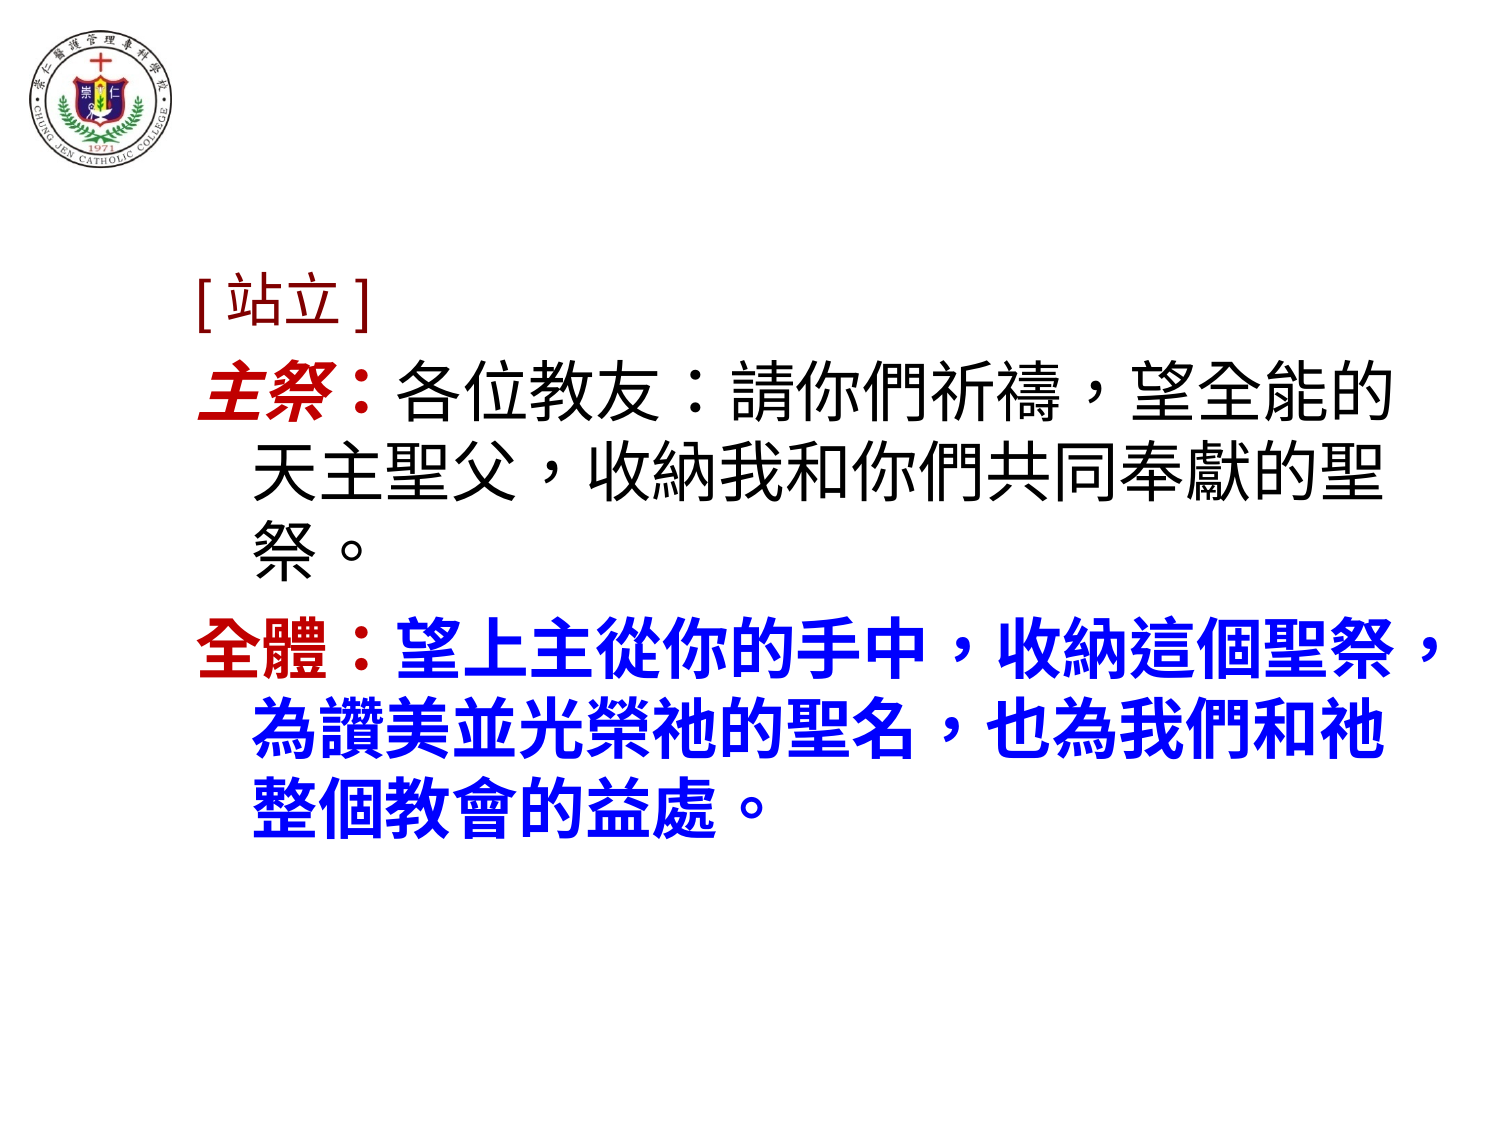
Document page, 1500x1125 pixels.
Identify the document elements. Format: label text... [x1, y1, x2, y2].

list [站立] 主祭：各位教友：請你們祈禱，望全能的天主聖父，收納我和你們共同奉獻的聖祭。 全體：望上主從你的手中，收納這個聖祭，為讚美並光榮祂的聖名，也為我們和祂整個教會的益處。 [123, 255, 1427, 986]
